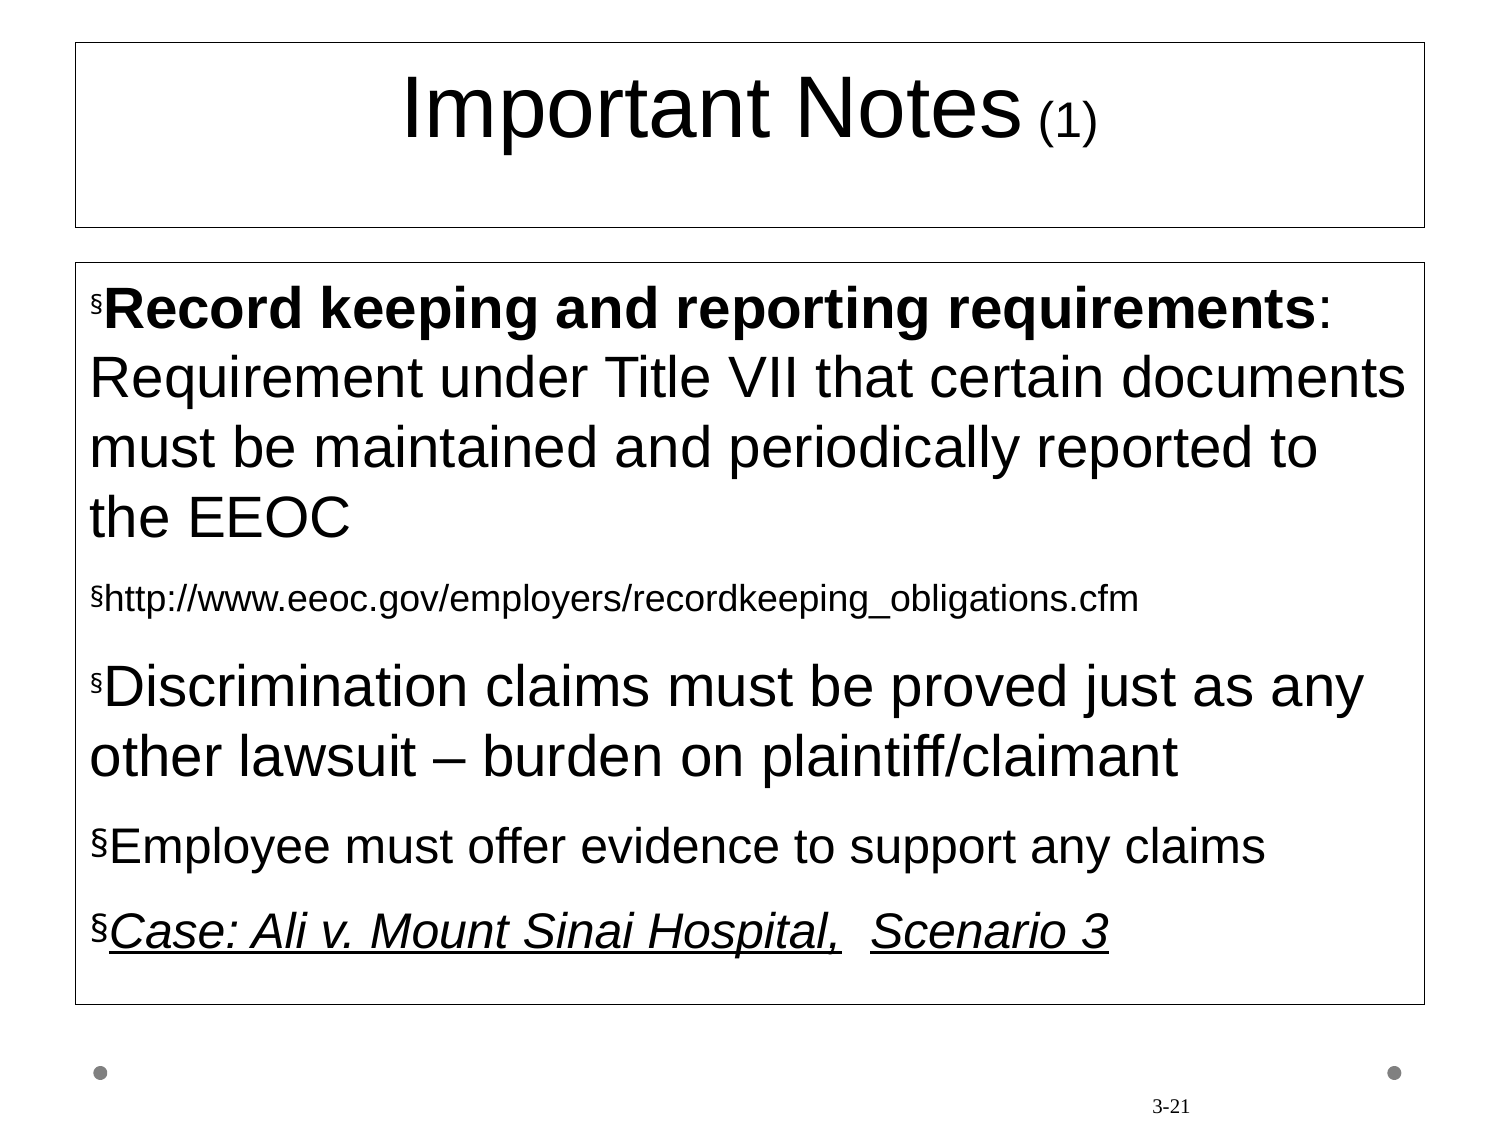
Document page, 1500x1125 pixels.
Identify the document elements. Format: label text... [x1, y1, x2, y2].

title Important Notes (1) [75, 42, 1425, 228]
list Record keeping and reporting requirements: Requirement under Title VII that certain documents must be maintained and periodically reported to the EEOC http://www.eeoc.gov/employers/recordkeeping_obligations.cfm Discrimination claims must be proved just as any other lawsuit – burden on plaintiff/claimant Employee must offer evidence to support any claims Case: Ali v. Mount Sinai Hospital, Scenario 3 [75, 262, 1425, 1005]
